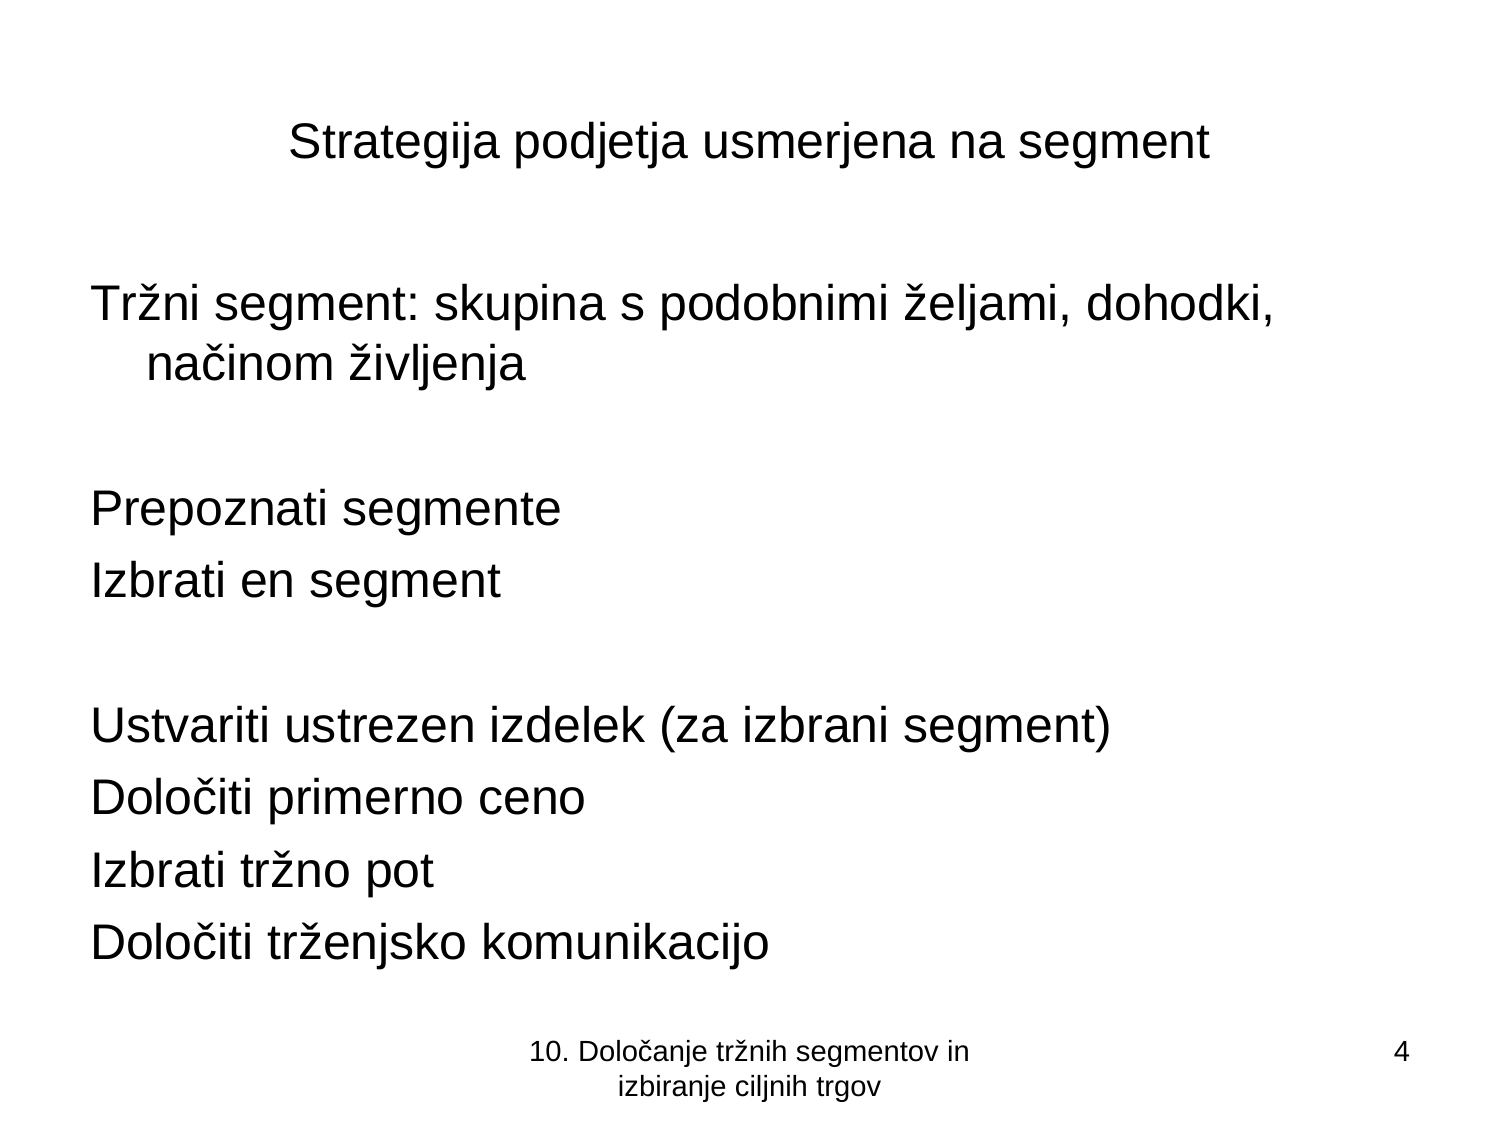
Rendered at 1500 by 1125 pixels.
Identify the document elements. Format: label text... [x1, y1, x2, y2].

list Tržni segment: skupina s podobnimi željami, dohodki, načinom življenja Prepoznati segmente Izbrati en segment Ustvariti ustrezen izdelek (za izbrani segment) Določiti primerno ceno Izbrati tržno pot Določiti trženjsko komunikacijo [75, 262, 1426, 1006]
text_box 10. Določanje tržnih segmentov in izbiranje ciljnih trgov [512, 1024, 988, 1103]
title Strategija podjetja usmerjena na segment [75, 45, 1426, 233]
text_box <number> [1074, 1024, 1426, 1103]
